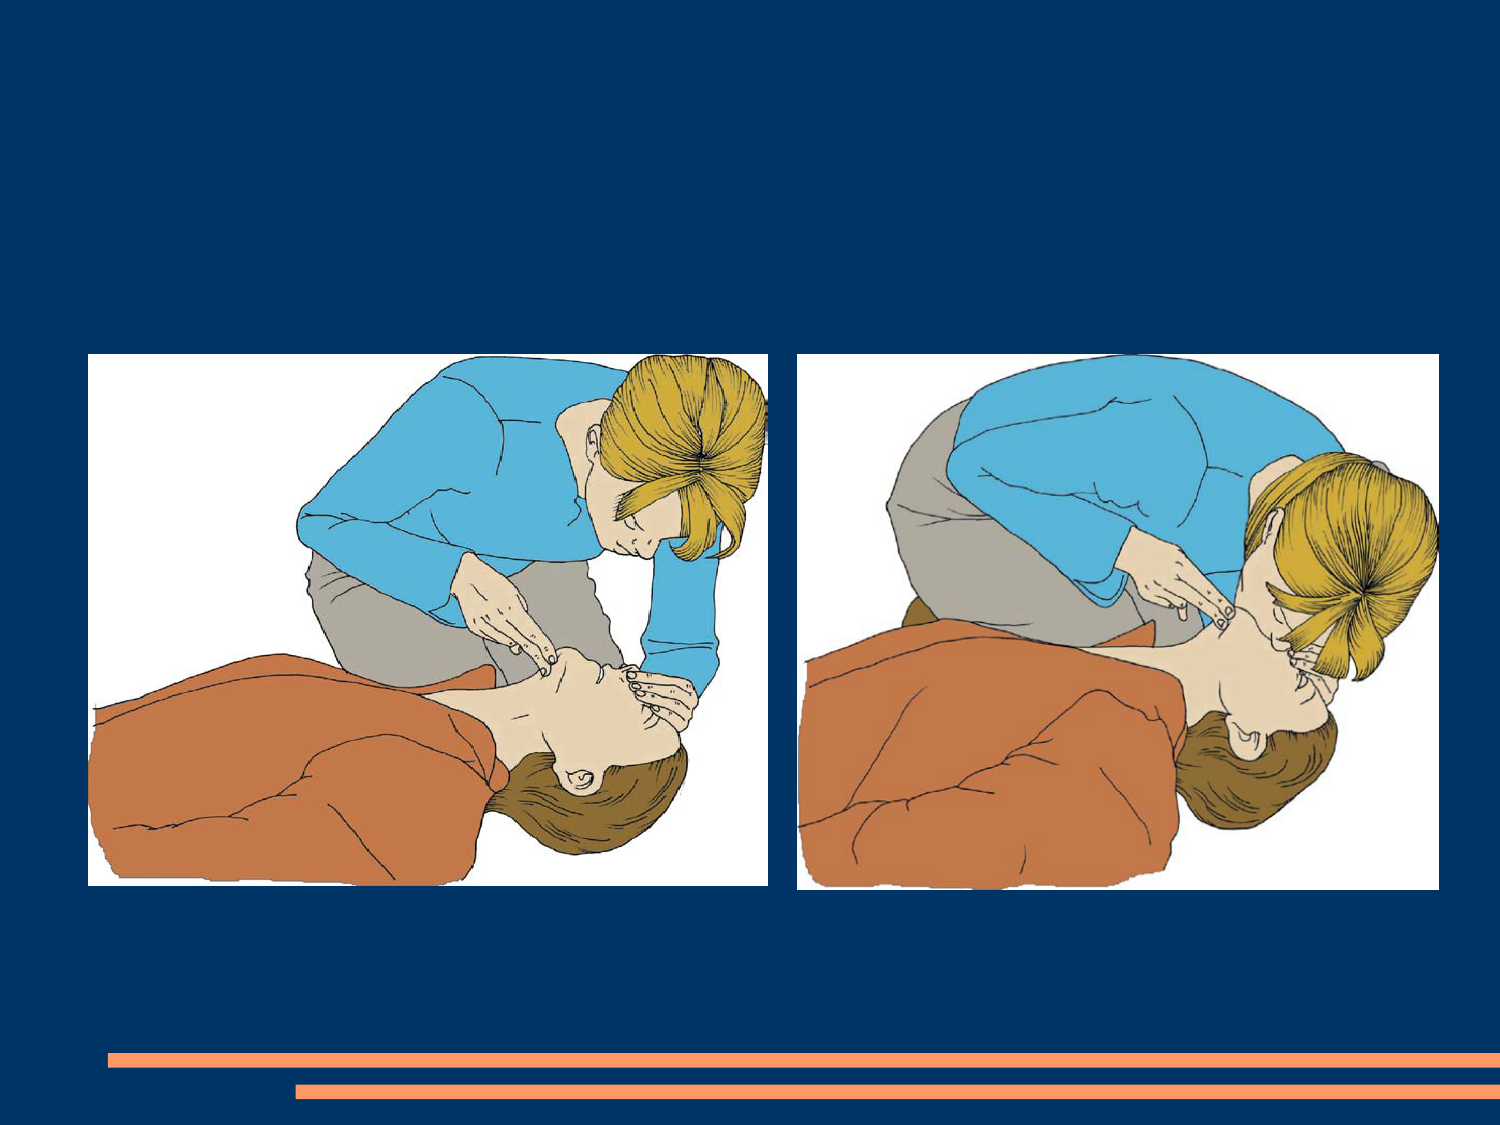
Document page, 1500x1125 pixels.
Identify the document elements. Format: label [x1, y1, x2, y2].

picture [88, 354, 768, 886]
picture [797, 354, 1439, 890]
